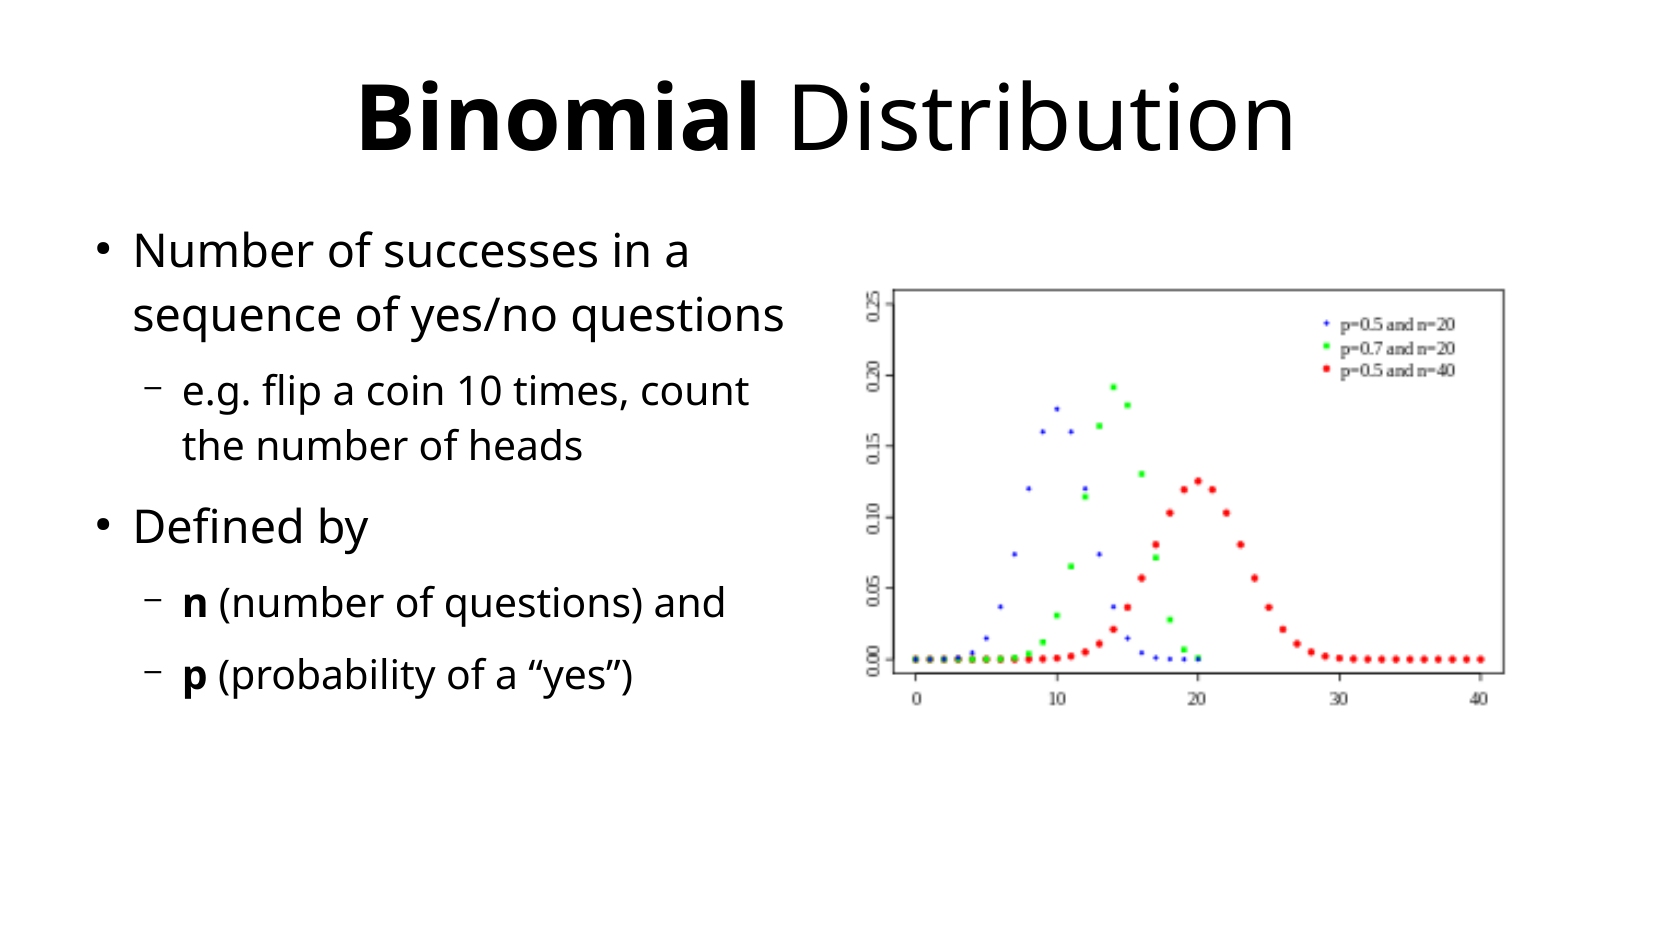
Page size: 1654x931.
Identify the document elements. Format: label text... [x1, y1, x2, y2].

list Number of successes in a sequence of yes/no questions e.g. flip a coin 10 times, count the number of heads Defined by n (number of questions) and p (probability of a “yes”) [82, 217, 809, 758]
picture [856, 283, 1512, 721]
title Binomial Distribution [82, 37, 1571, 193]
